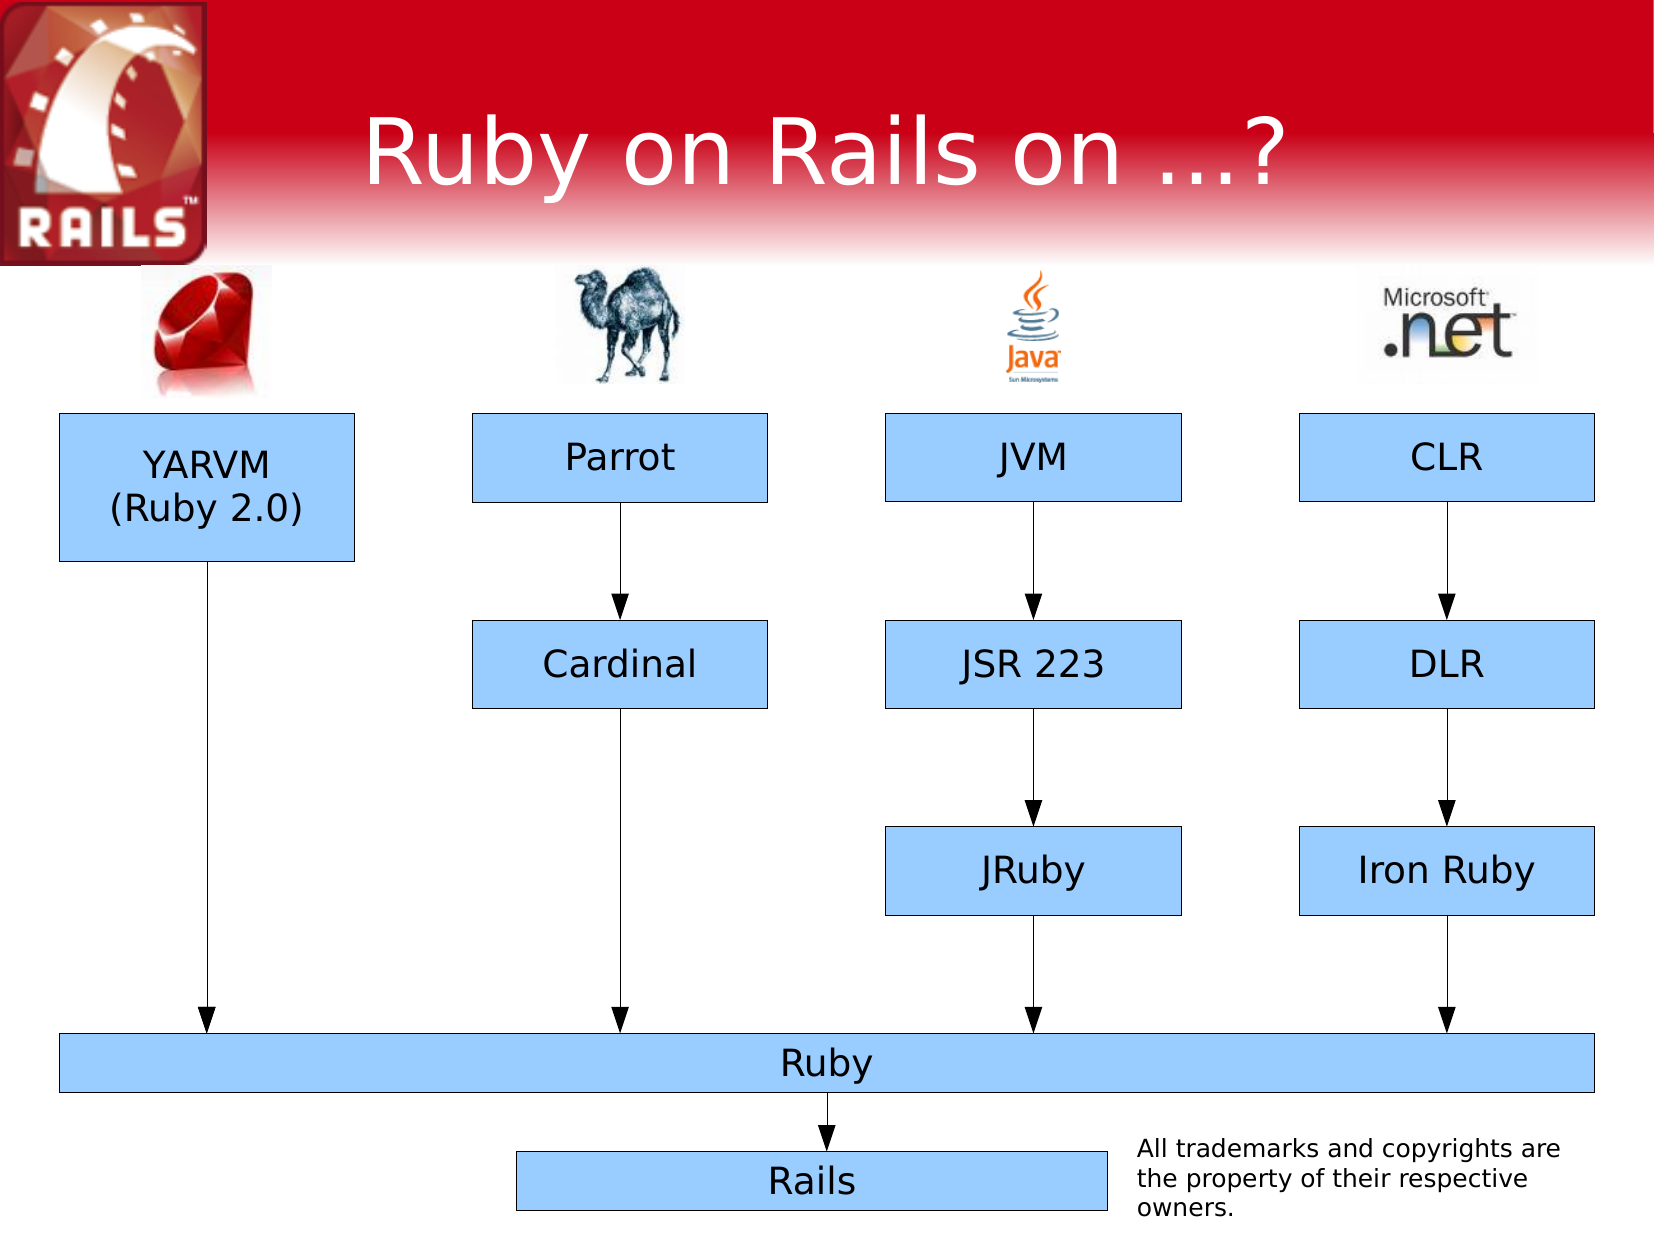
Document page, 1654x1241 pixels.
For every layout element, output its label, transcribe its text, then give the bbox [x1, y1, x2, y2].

text_box Ruby [59, 1033, 1595, 1093]
text_box Parrot [472, 413, 768, 503]
text_box DLR [1299, 620, 1595, 709]
picture [1355, 265, 1539, 384]
text_box CLR [1299, 413, 1595, 502]
text_box Iron Ruby [1299, 826, 1595, 916]
text_box JSR 223 [885, 620, 1182, 709]
title Ruby on Rails on ...? [82, 49, 1571, 257]
picture [555, 265, 685, 384]
picture [1006, 265, 1061, 384]
text_box YARVM (Ruby 2.0) [59, 413, 355, 562]
picture [0, 2, 272, 399]
text_box JRuby [885, 826, 1182, 916]
text_box Cardinal [472, 620, 768, 709]
text_box Rails [516, 1151, 1108, 1211]
text_box All trademarks and copyrights are the property of their respective owners. [1122, 1127, 1625, 1211]
text_box JVM [885, 413, 1182, 502]
